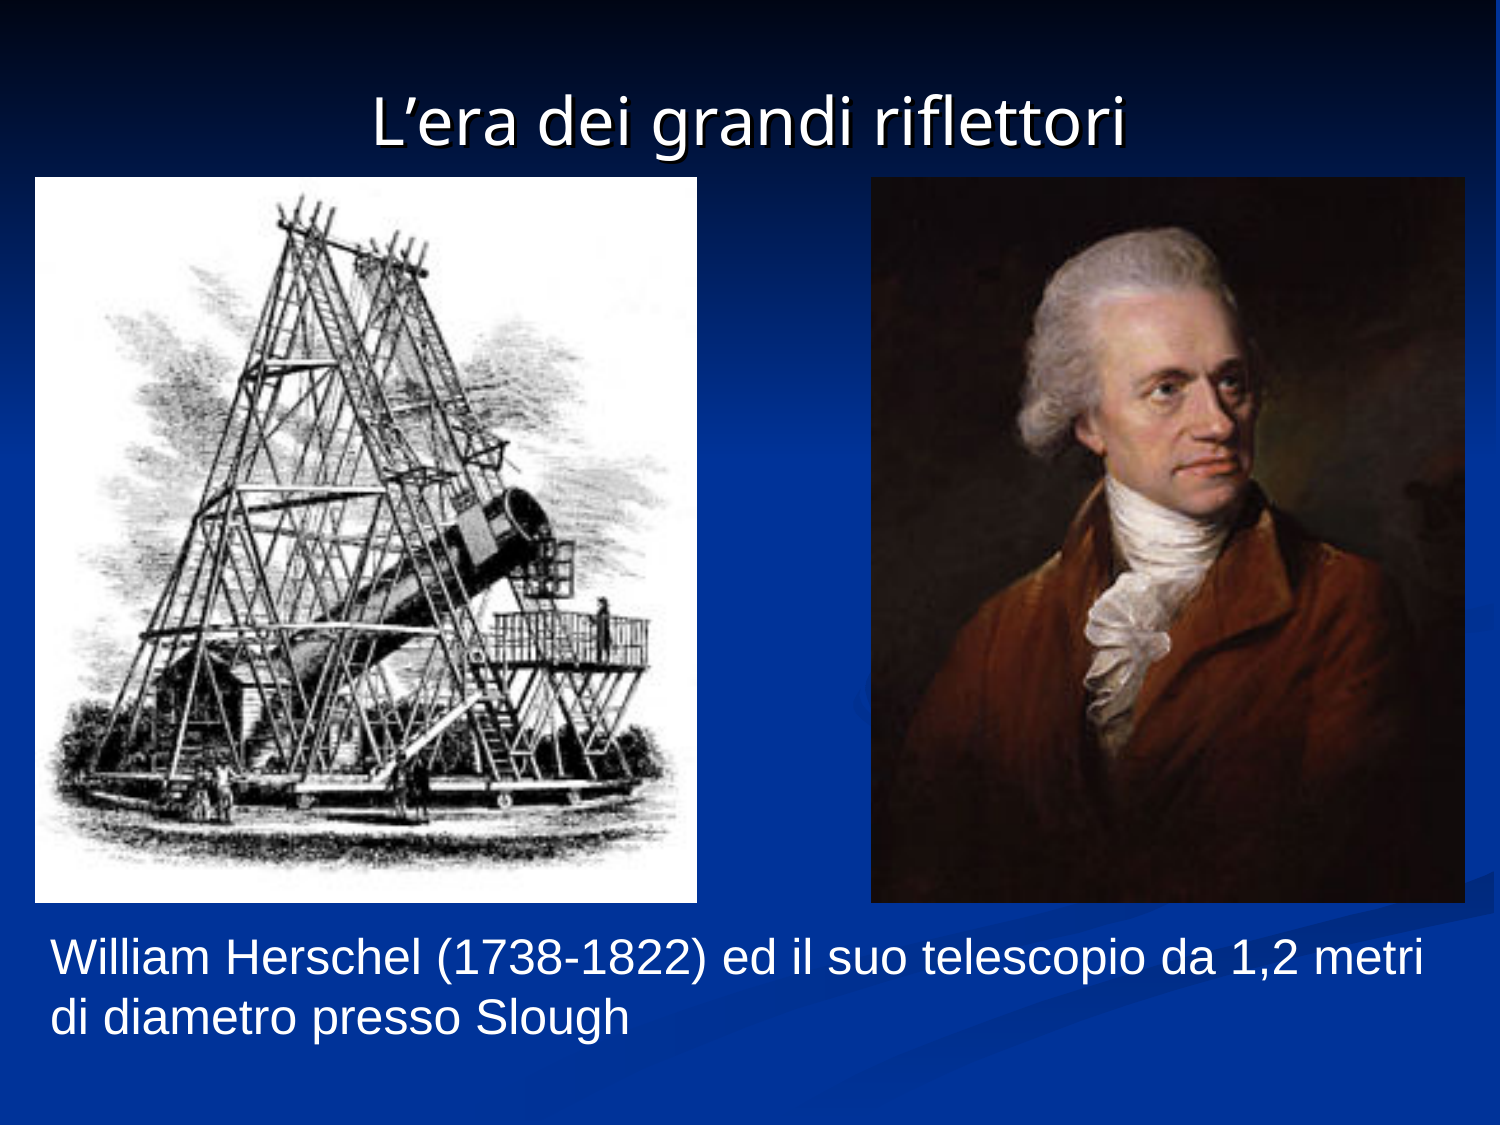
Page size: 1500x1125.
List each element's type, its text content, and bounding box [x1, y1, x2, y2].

picture [871, 177, 1465, 903]
text_box L’era dei grandi riflettori [35, 70, 1465, 178]
text_box William Herschel (1738-1822) ed il suo telescopio da 1,2 metri di diametro presso Slough [35, 916, 1465, 1099]
picture [35, 177, 697, 903]
